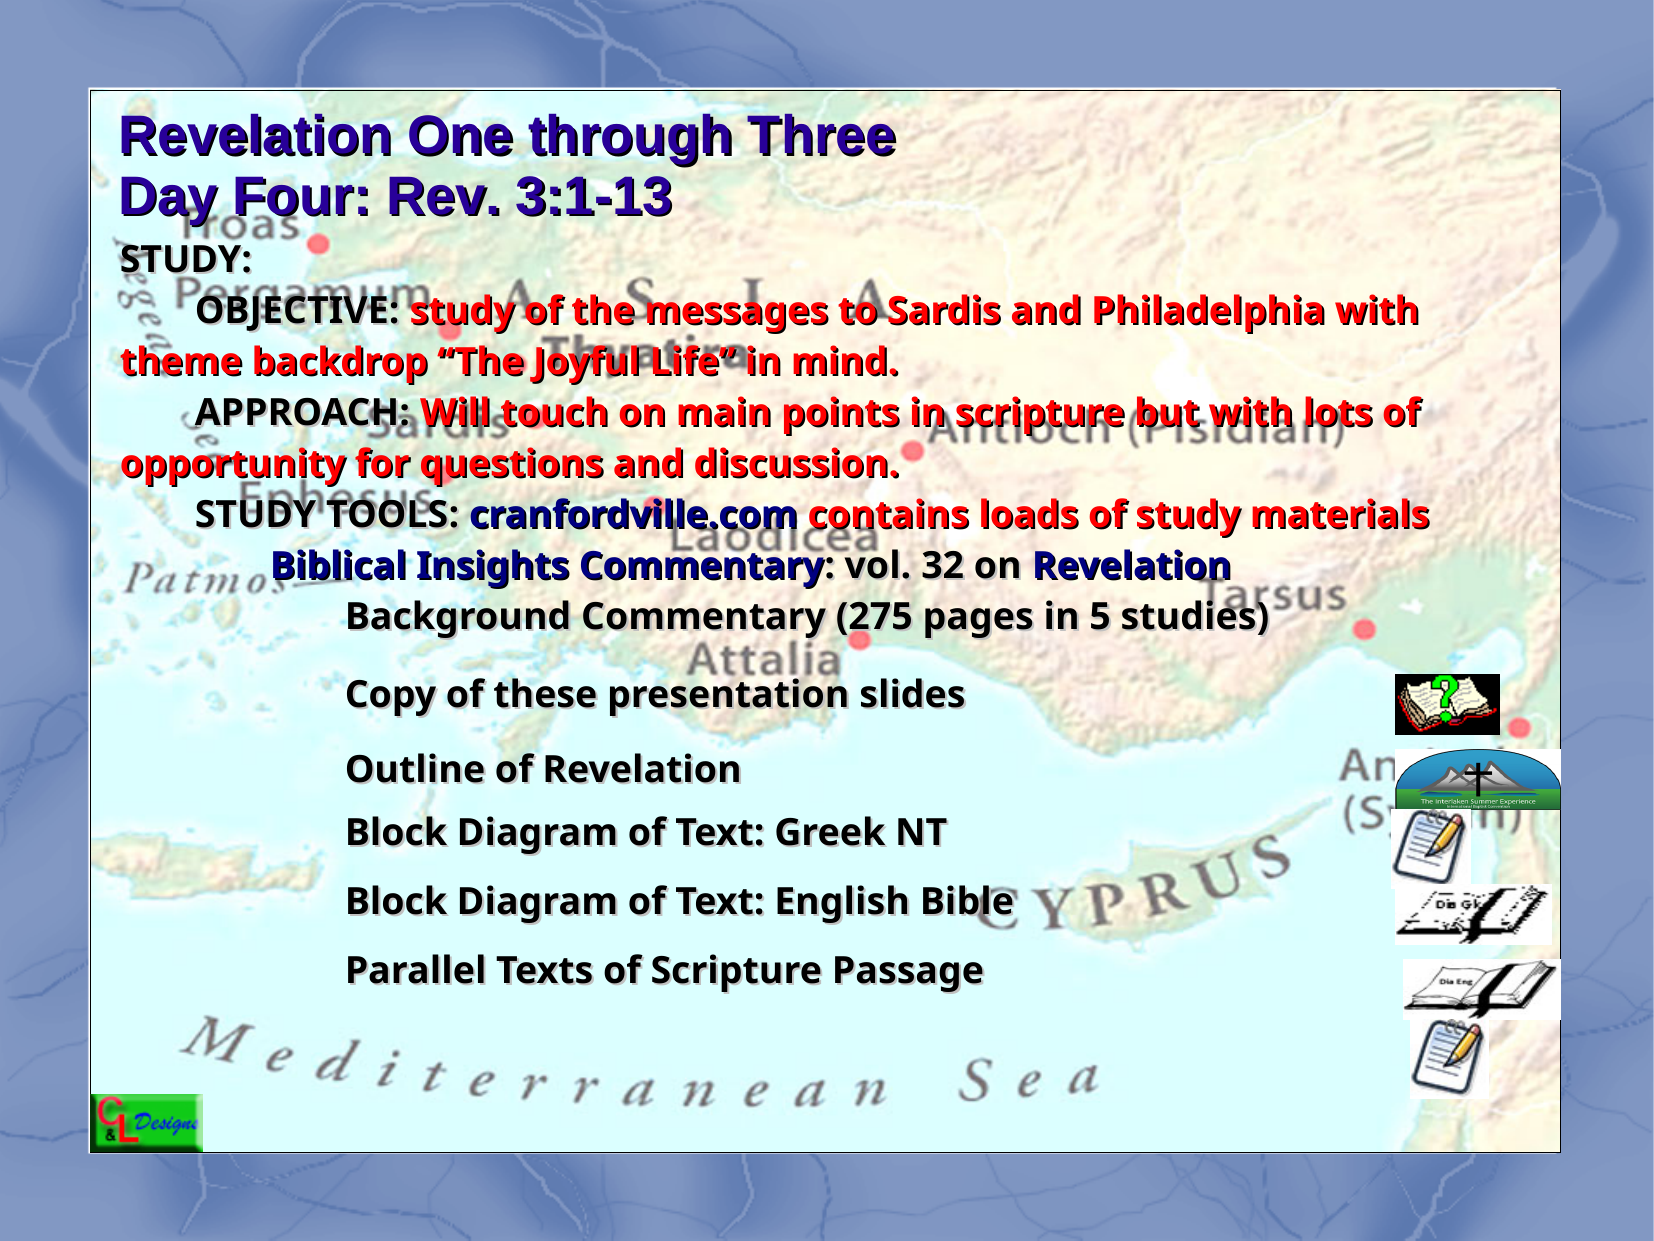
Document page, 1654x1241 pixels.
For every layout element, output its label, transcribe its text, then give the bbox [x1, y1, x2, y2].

title Revelation One through Three Day Four: Rev. 3:1-13 [118, 90, 1536, 224]
text_box STUDY: OBJECTIVE: study of the messages to Sardis and Philadelphia with theme backdrop “The Joyful Life” in mind. APPROACH: Will touch on main points in scripture but with lots of opportunity for questions and discussion. STUDY TOOLS: cranfordville.com contains loads of study materials Biblical Insights Commentary: vol. 32 on Revelation Background Commentary (275 pages in 5 studies) Copy of these presentation slides Outline of Revelation Block Diagram of Text: Greek NT Block Diagram of Text: English Bible Parallel Texts of Scripture Passage [105, 224, 1546, 1241]
picture [0, 0, 1654, 1241]
picture [1395, 674, 1500, 736]
